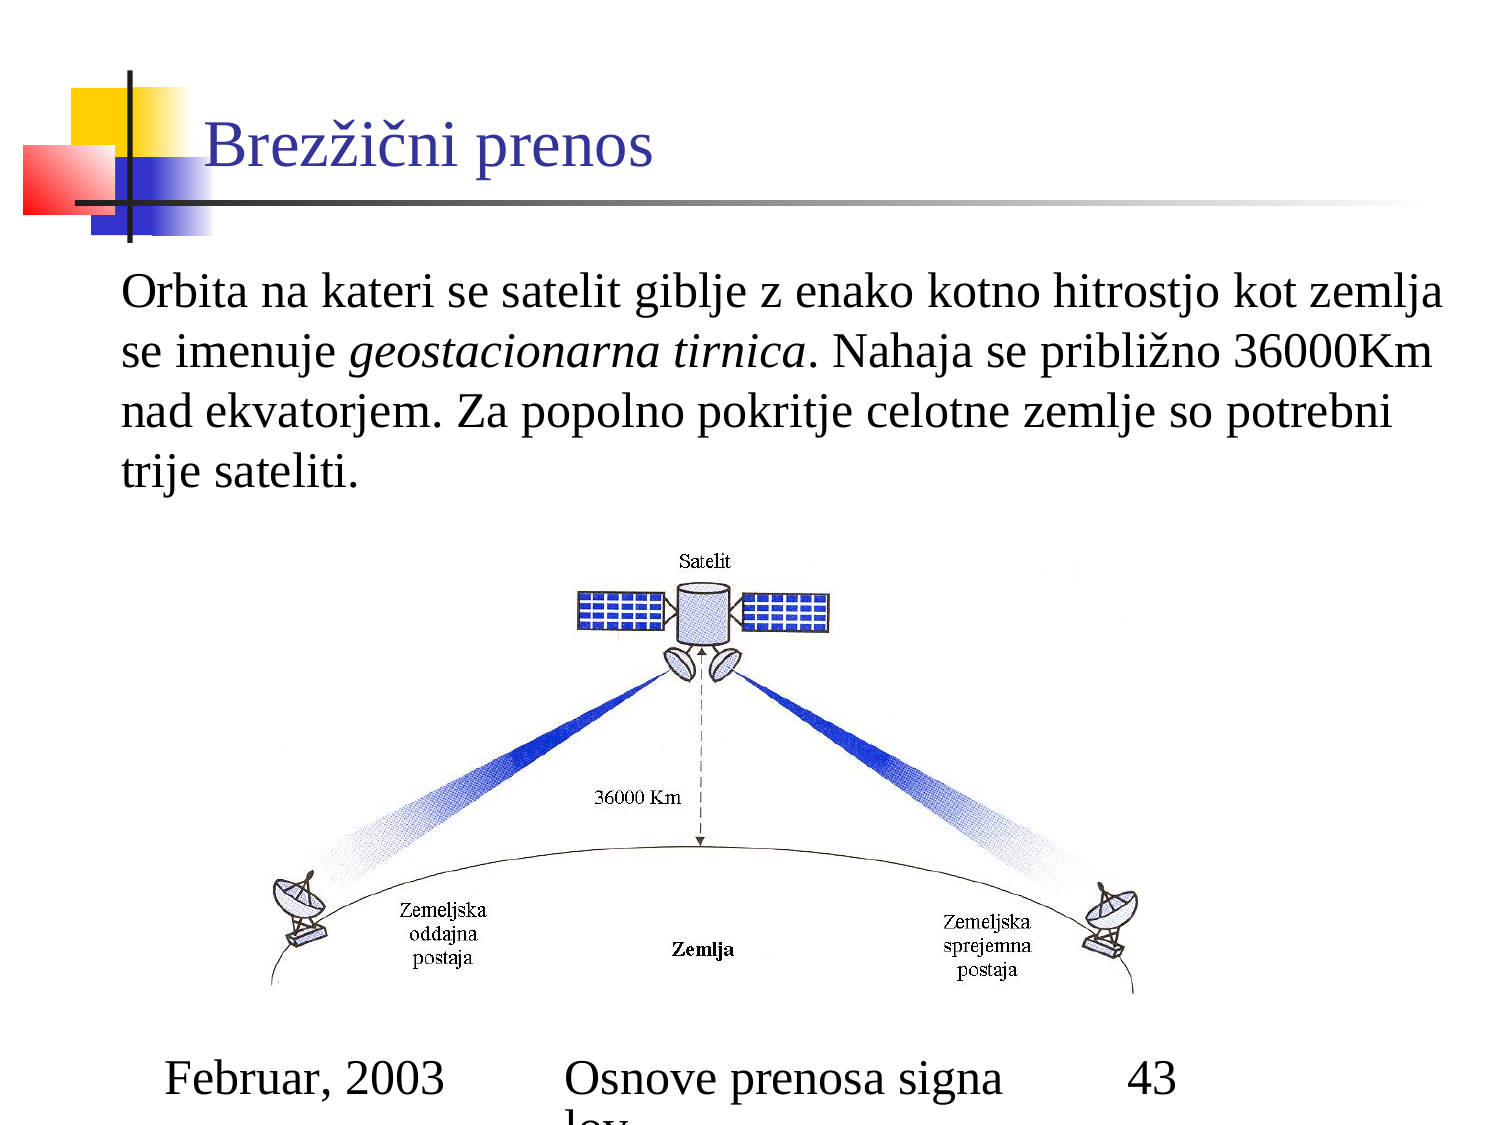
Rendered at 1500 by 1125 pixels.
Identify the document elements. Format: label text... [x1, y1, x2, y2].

title Brezžični prenos [188, 92, 1468, 188]
picture [249, 537, 1176, 998]
list Orbita na kateri se satelit giblje z enako kotno hitrostjo kot zemlja se imenuje geostacionarna tirnica. Nahaja se približno 36000Km nad ekvatorjem. Za popolno pokritje celotne zemlje so potrebni trije sateliti. [50, 249, 1469, 513]
